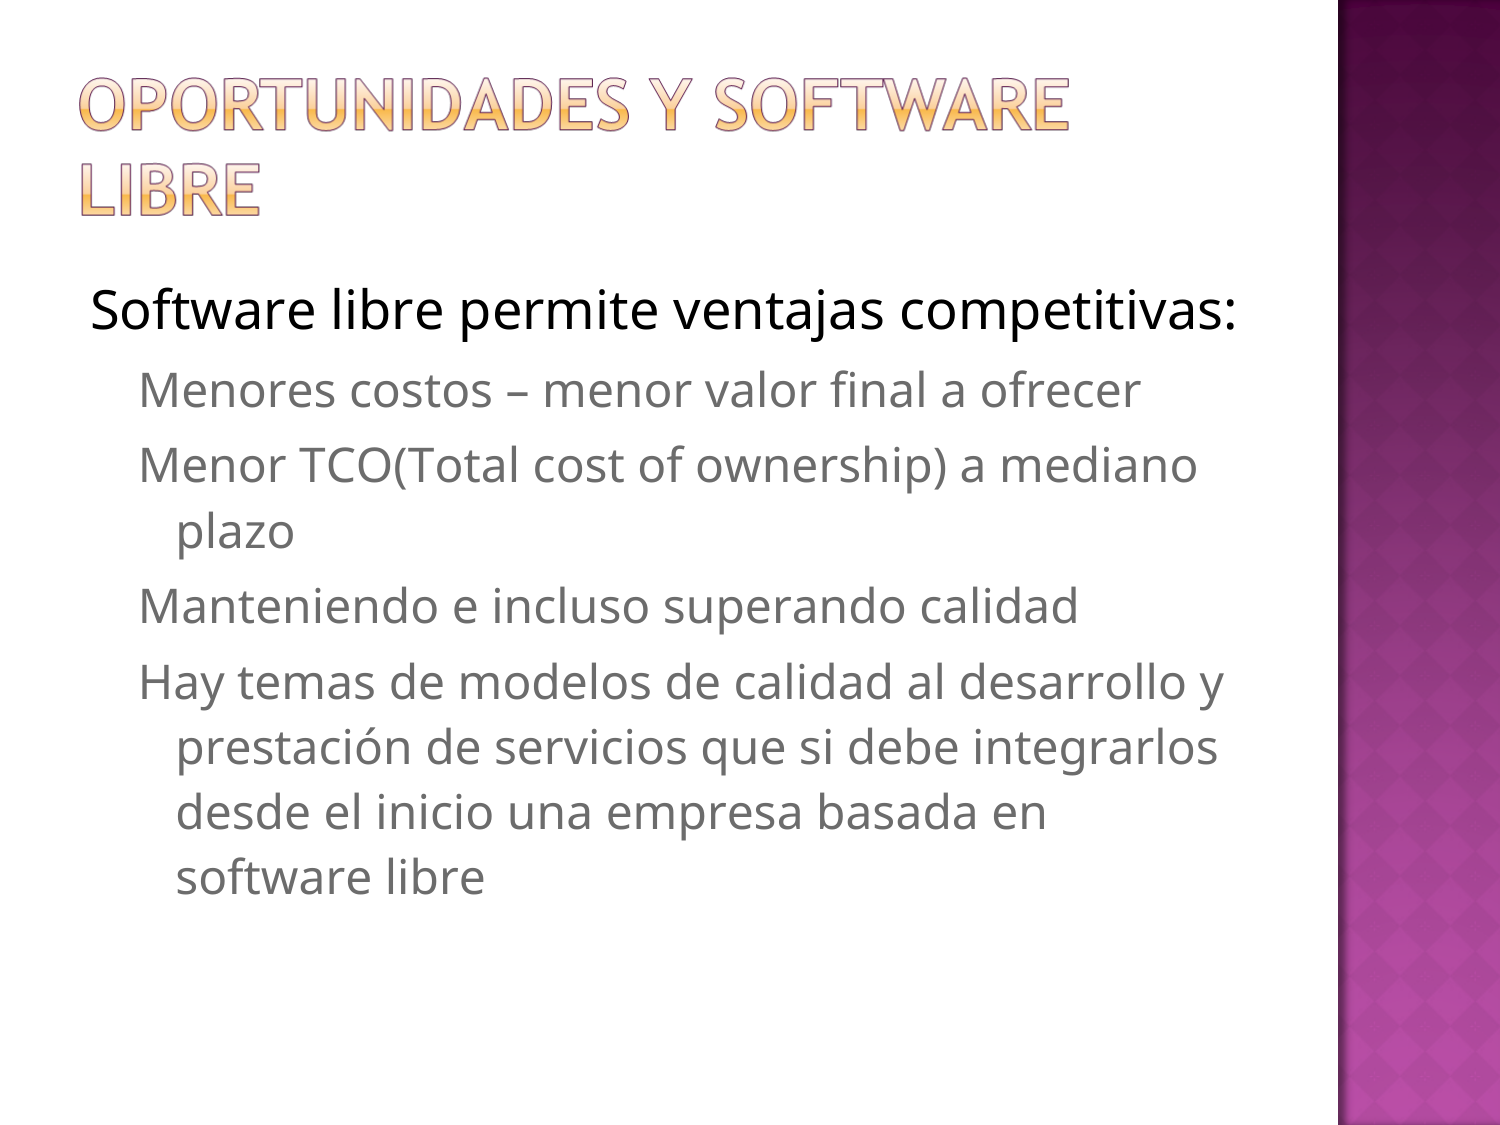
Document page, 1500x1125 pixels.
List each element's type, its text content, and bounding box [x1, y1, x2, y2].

picture [1337, 0, 1500, 1125]
list Software libre permite ventajas competitivas: Menores costos – menor valor final a ofrecer Menor TCO(Total cost of ownership) a mediano plazo Manteniendo e incluso superando calidad Hay temas de modelos de calidad al desarrollo y prestación de servicios que si debe integrarlos desde el inicio una empresa basada en software libre [75, 263, 1263, 1060]
text_box [34, 38, 1260, 317]
